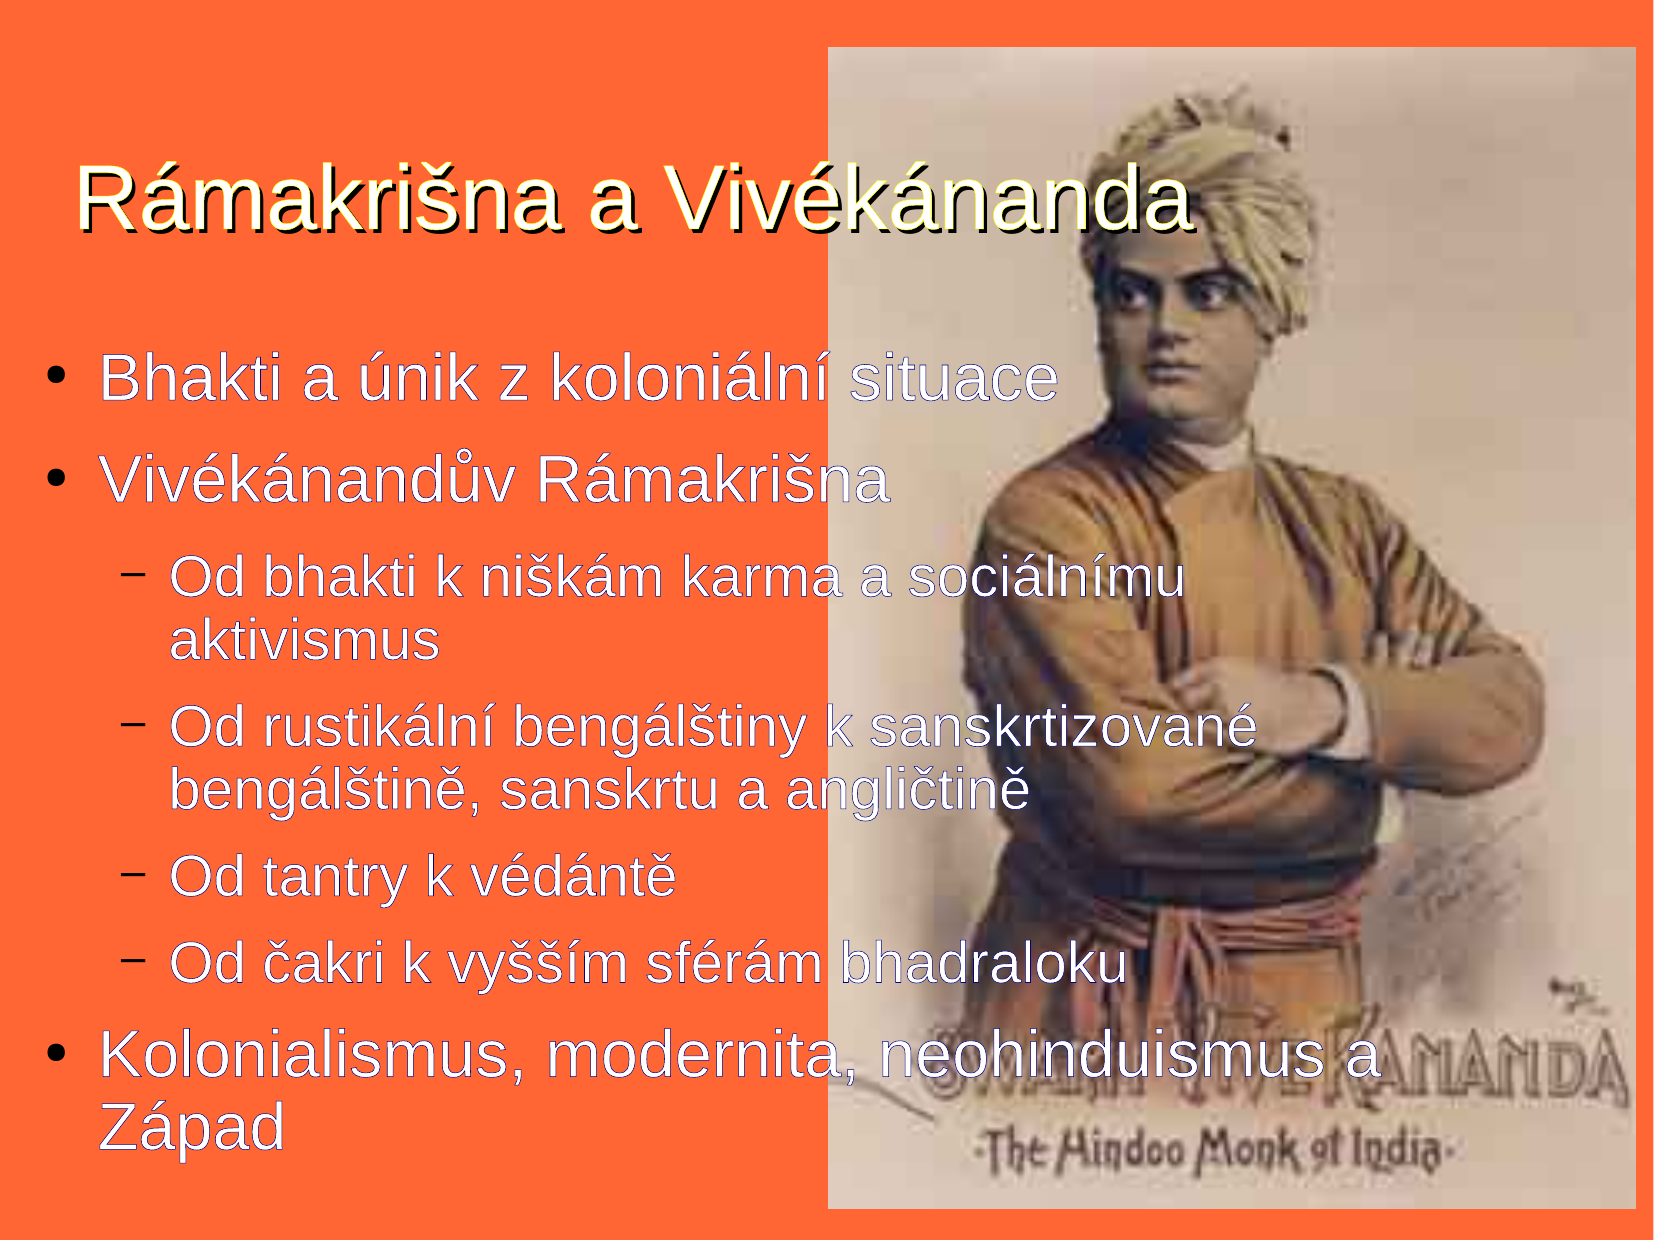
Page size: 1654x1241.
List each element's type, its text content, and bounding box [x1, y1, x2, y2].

list Bhakti a únik z koloniální situace Vivékánandův Rámakrišna Od bhakti k niškám karma a sociálnímu aktivismus Od rustikální bengálštiny k sanskrtizované bengálštině, sanskrtu a angličtině Od tantry k védántě Od čakri k vyšším sférám bhadraloku Kolonialismus, modernita, neohinduismus a Západ [26, 344, 1439, 1170]
picture [828, 47, 1636, 1209]
title Rámakrišna a Vivékánanda [35, 104, 1232, 297]
